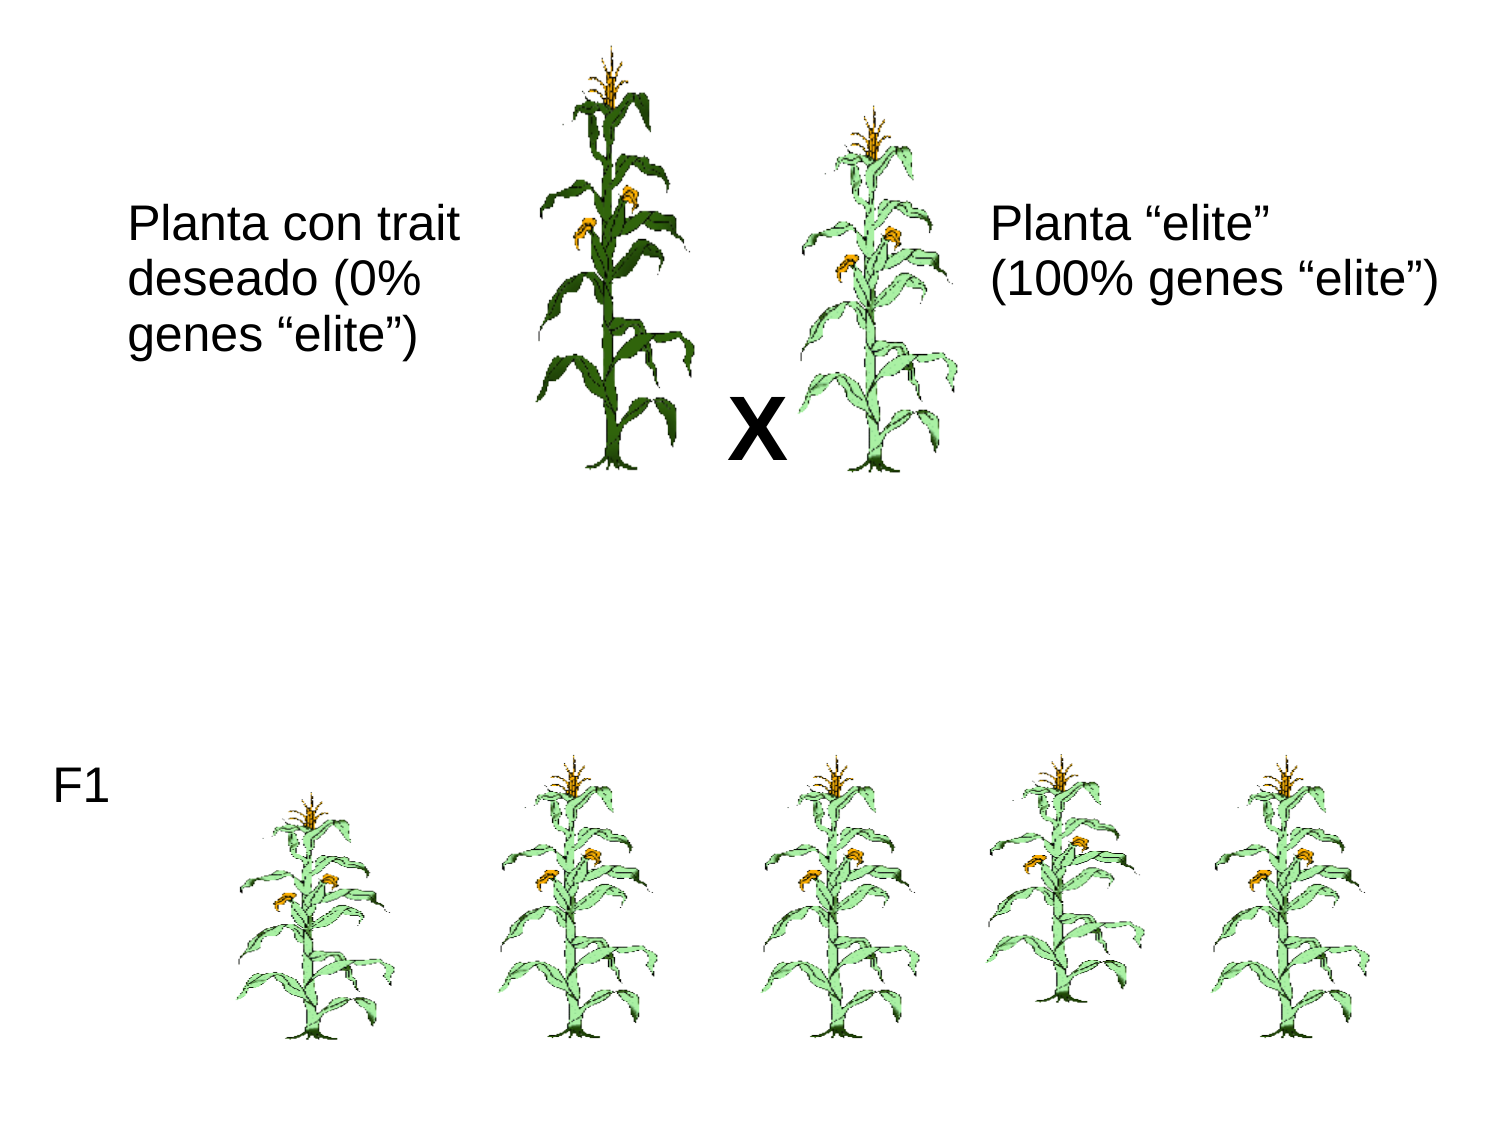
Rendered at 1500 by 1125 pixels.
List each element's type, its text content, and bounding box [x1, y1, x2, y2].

picture [1200, 749, 1388, 1051]
text_box Planta con trait deseado (0% genes “elite”) [112, 187, 526, 370]
text_box X [712, 370, 863, 488]
picture [225, 787, 413, 1051]
text_box Planta “elite” (100% genes “elite”) [974, 187, 1500, 338]
text_box F1 [37, 750, 188, 821]
picture [525, 37, 713, 488]
picture [787, 98, 976, 488]
picture [975, 749, 1163, 1013]
picture [487, 749, 676, 1051]
picture [750, 749, 938, 1051]
